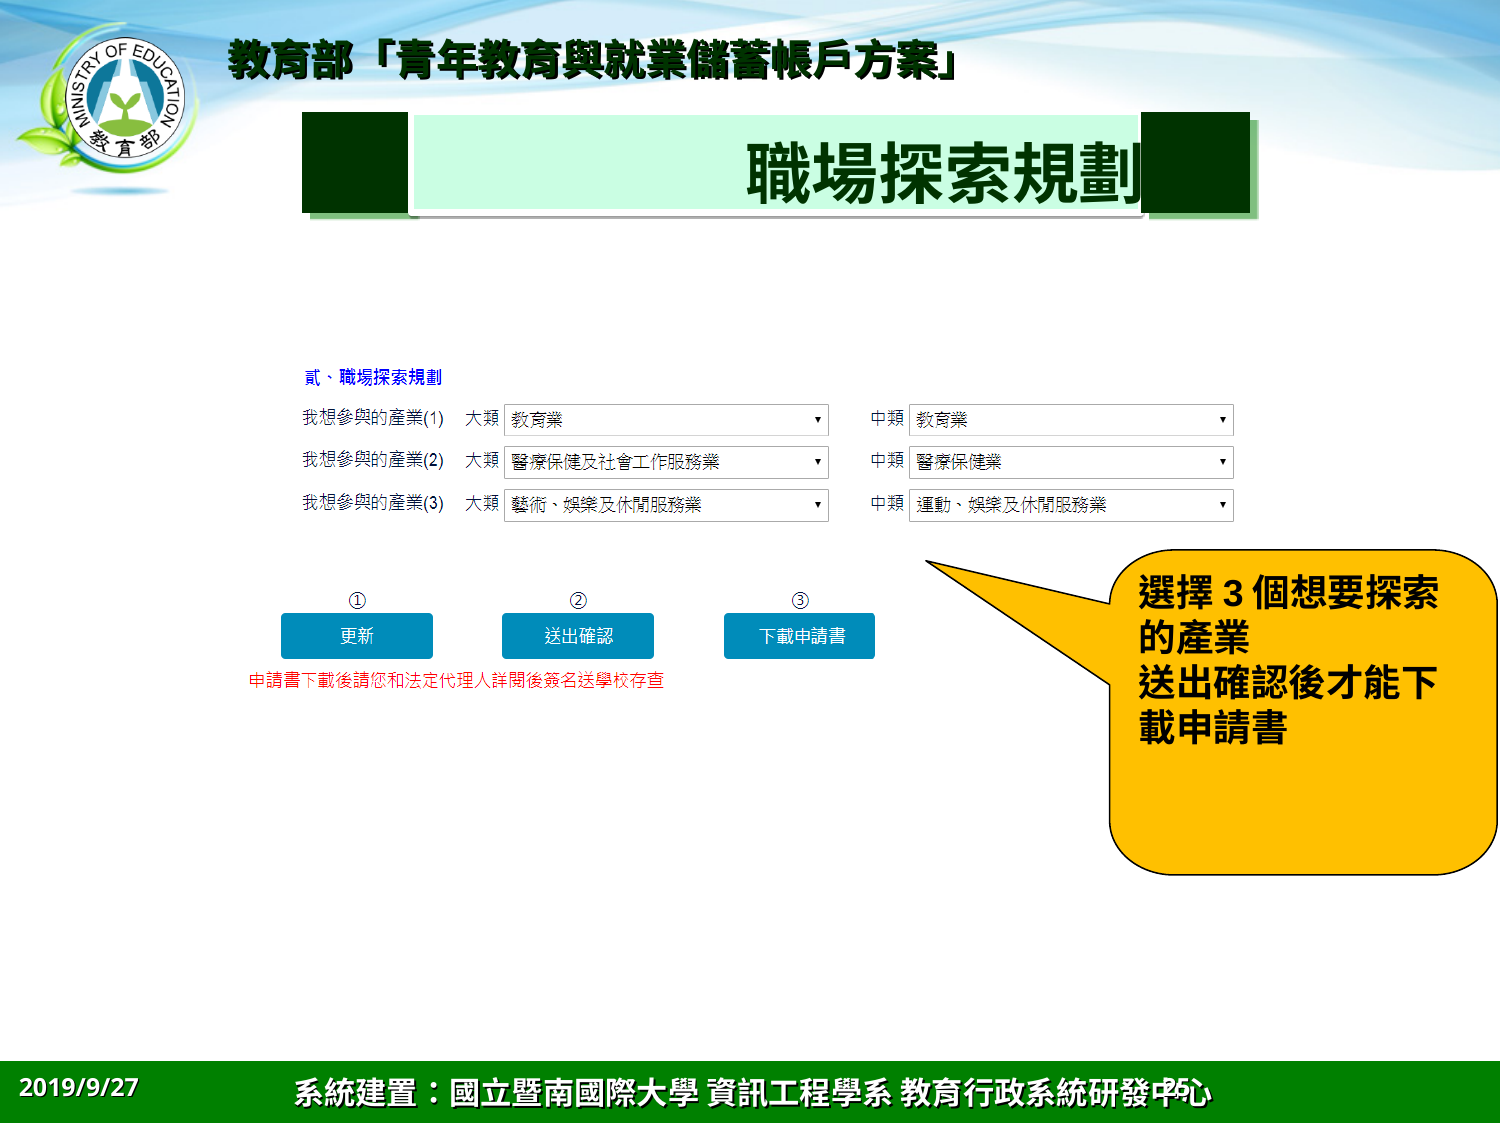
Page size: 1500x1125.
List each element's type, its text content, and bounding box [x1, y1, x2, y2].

picture [246, 350, 1250, 697]
text_box 選擇3個想要探索的產業 送出確認後才能下載申請書 [925, 549, 1498, 875]
text_box 職場探索規劃 [411, 112, 1141, 213]
text_box 25 [1147, 1063, 1498, 1117]
text_box 2019/9/27 [3, 1063, 354, 1117]
text_box [1141, 112, 1250, 213]
text_box [302, 112, 411, 213]
